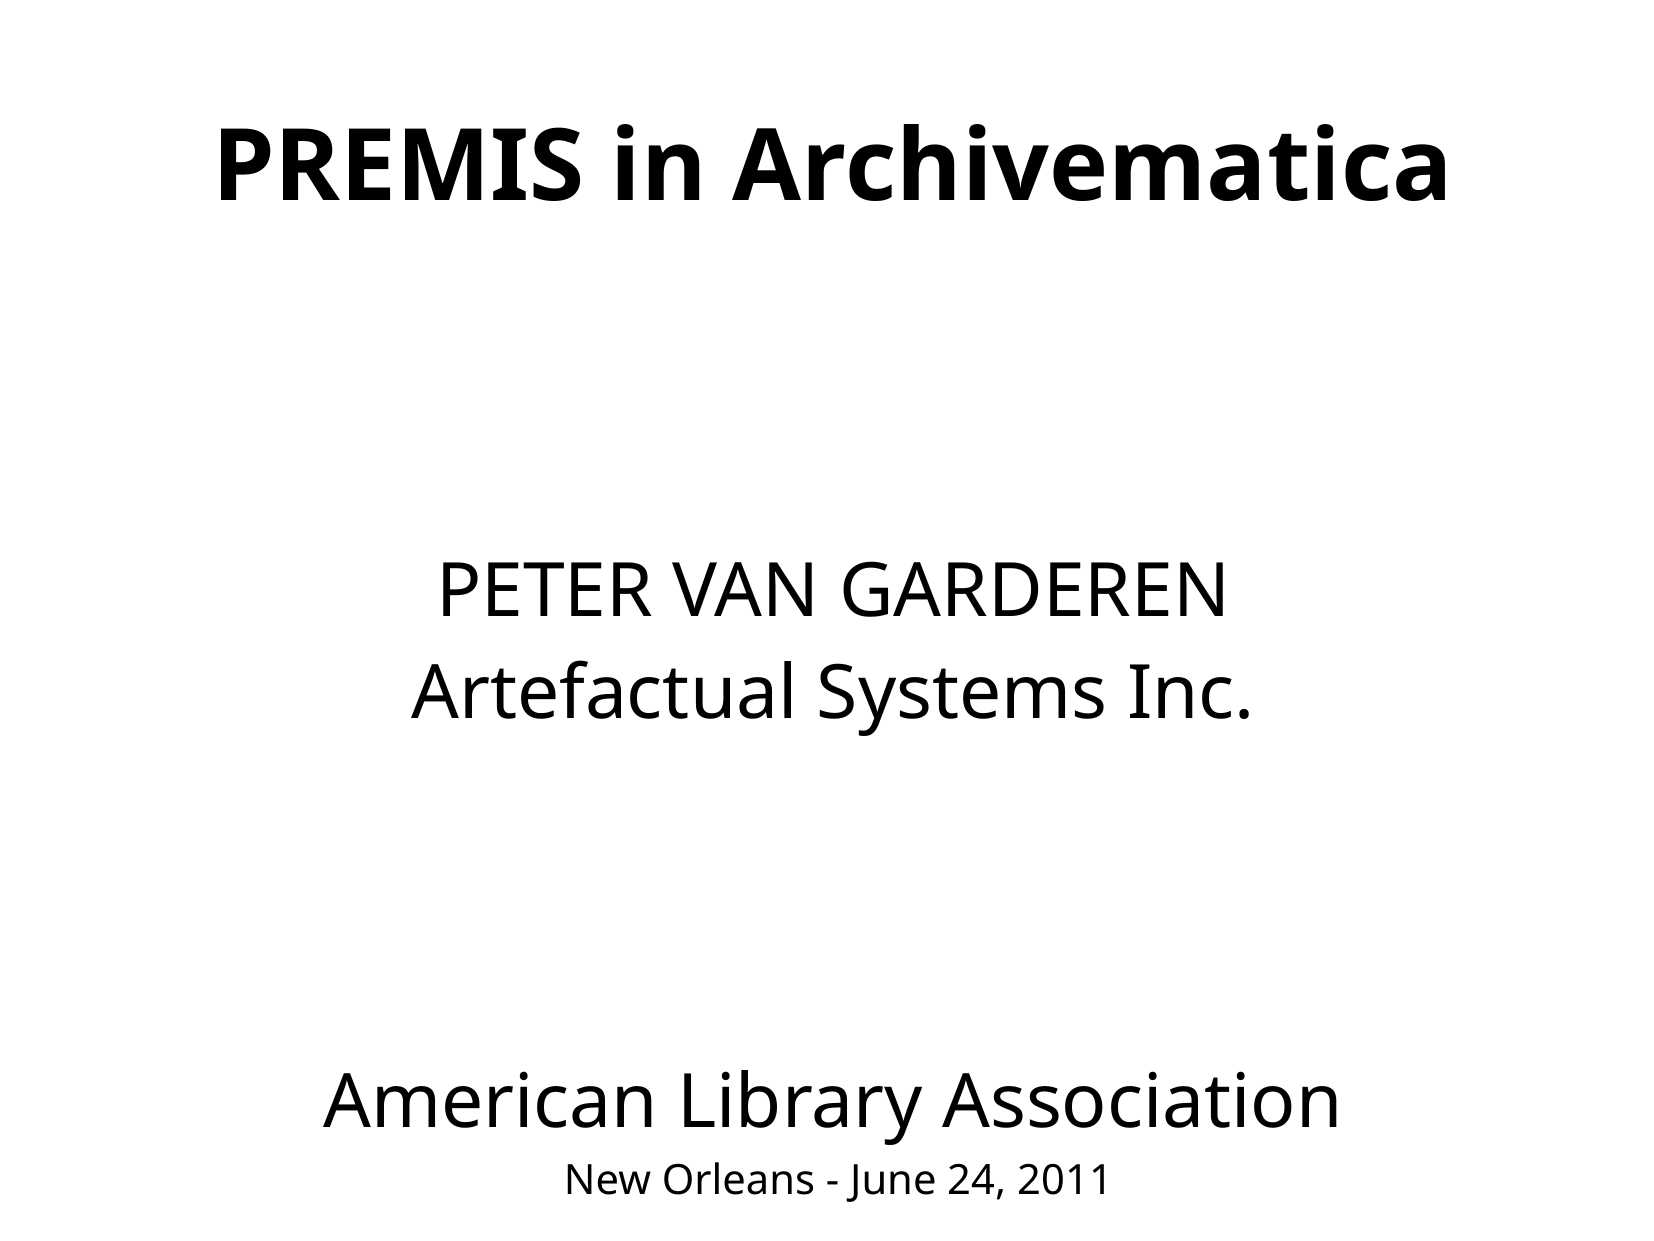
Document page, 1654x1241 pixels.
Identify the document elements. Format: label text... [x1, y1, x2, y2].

title PREMIS in Archivematica PETER VAN GARDEREN Artefactual Systems Inc. American Library Association New Orleans - June 24, 2011 [89, 0, 1578, 1241]
